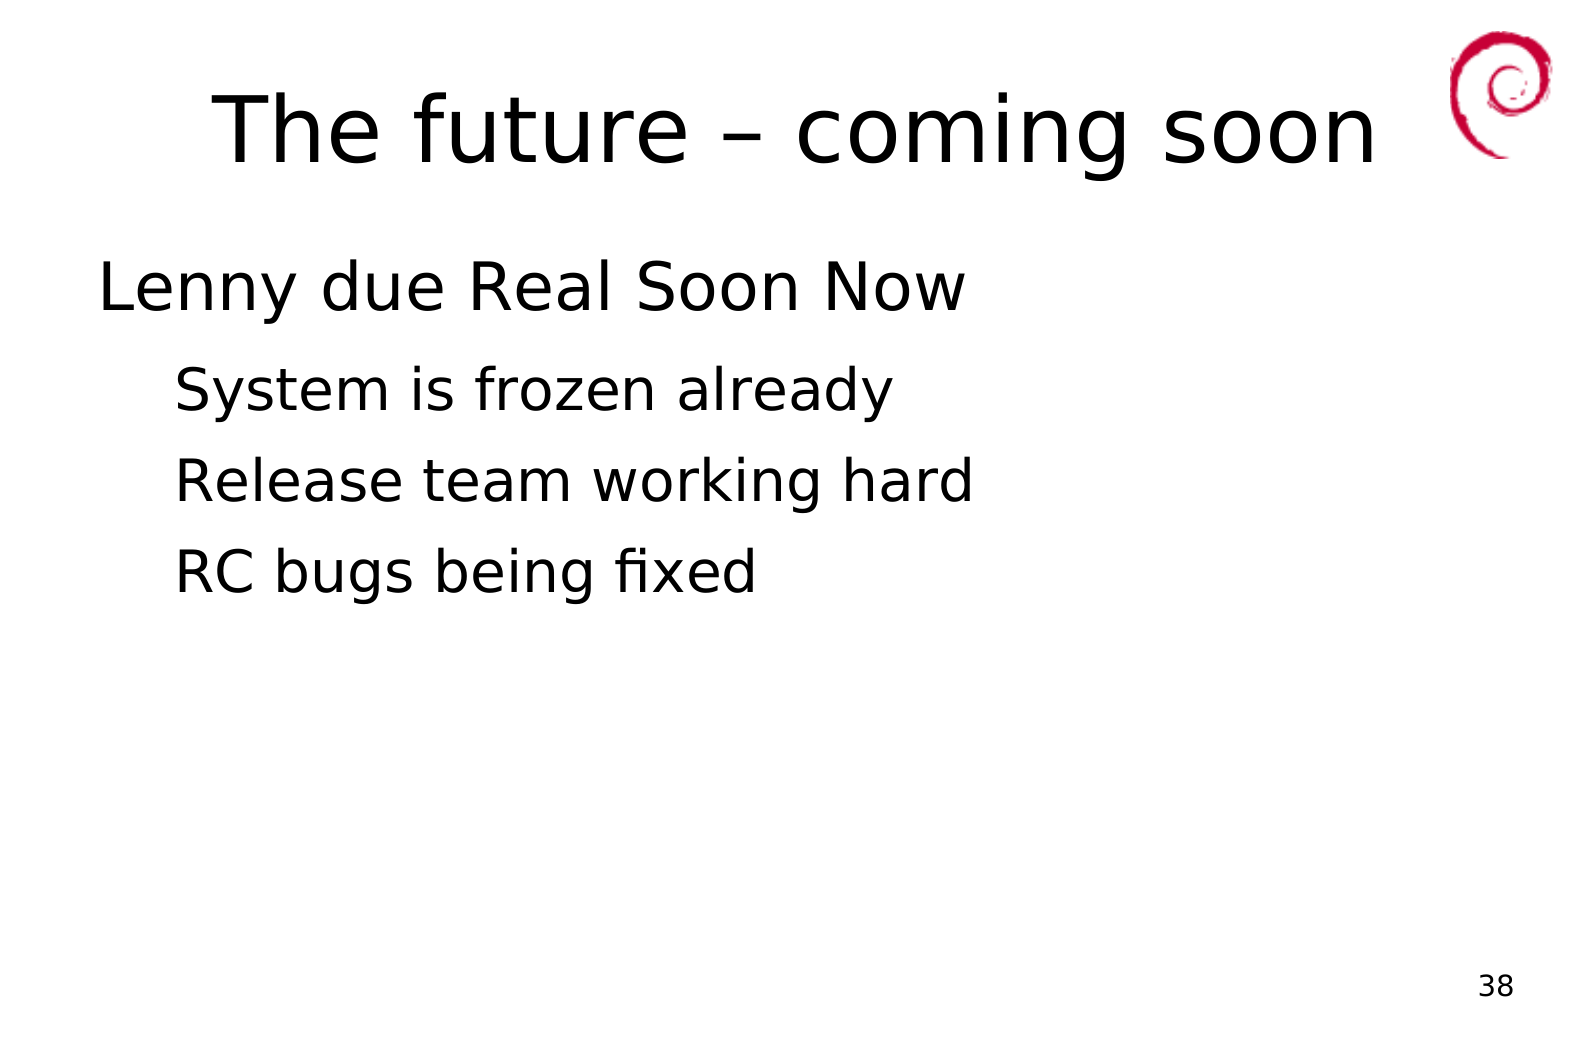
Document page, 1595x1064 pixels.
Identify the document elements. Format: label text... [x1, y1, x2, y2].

picture [1450, 31, 1555, 159]
title The future – coming soon [79, 42, 1515, 221]
list Lenny due Real Soon Now System is frozen already Release team working hard RC bugs being fixed [79, 248, 1515, 936]
